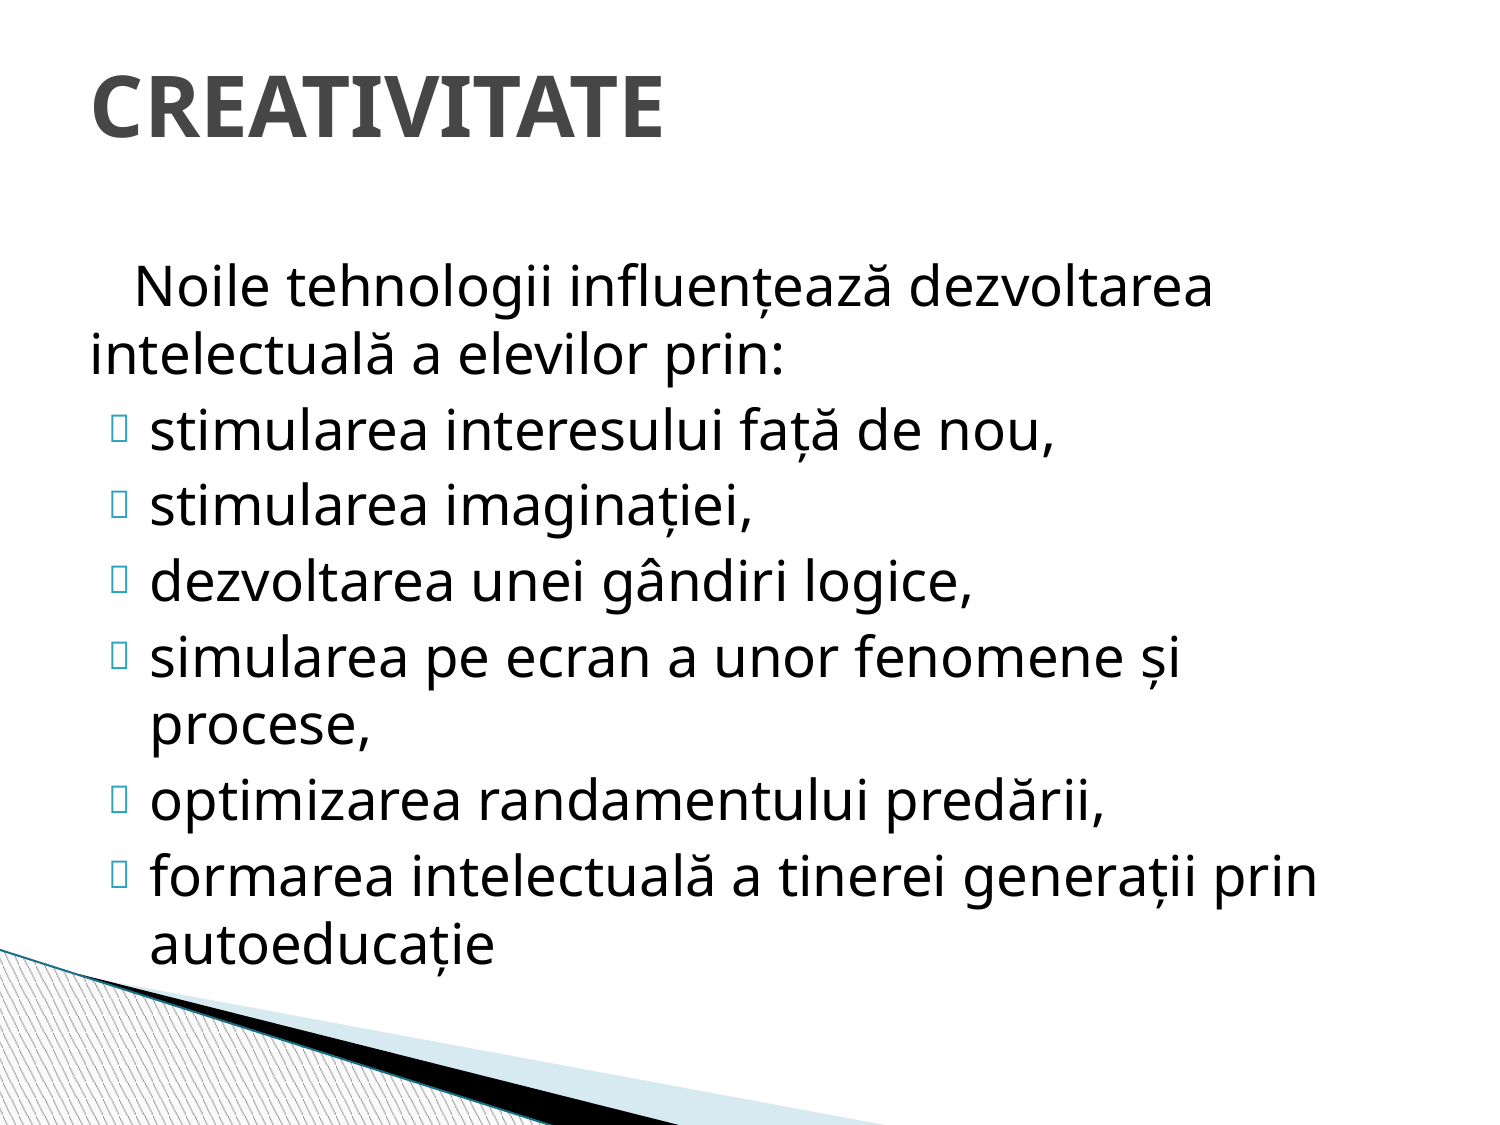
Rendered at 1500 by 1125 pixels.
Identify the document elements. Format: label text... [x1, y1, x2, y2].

picture [0, 952, 543, 1125]
title CREATIVITATE [75, 45, 1425, 233]
list Noile tehnologii influențează dezvoltarea intelectuală a elevilor prin: stimularea interesului față de nou, stimularea imaginației, dezvoltarea unei gândiri logice, simularea pe ecran a unor fenomene și procese, optimizarea randamentului predării, formarea intelectuală a tinerei generații prin autoeducație [75, 243, 1425, 986]
